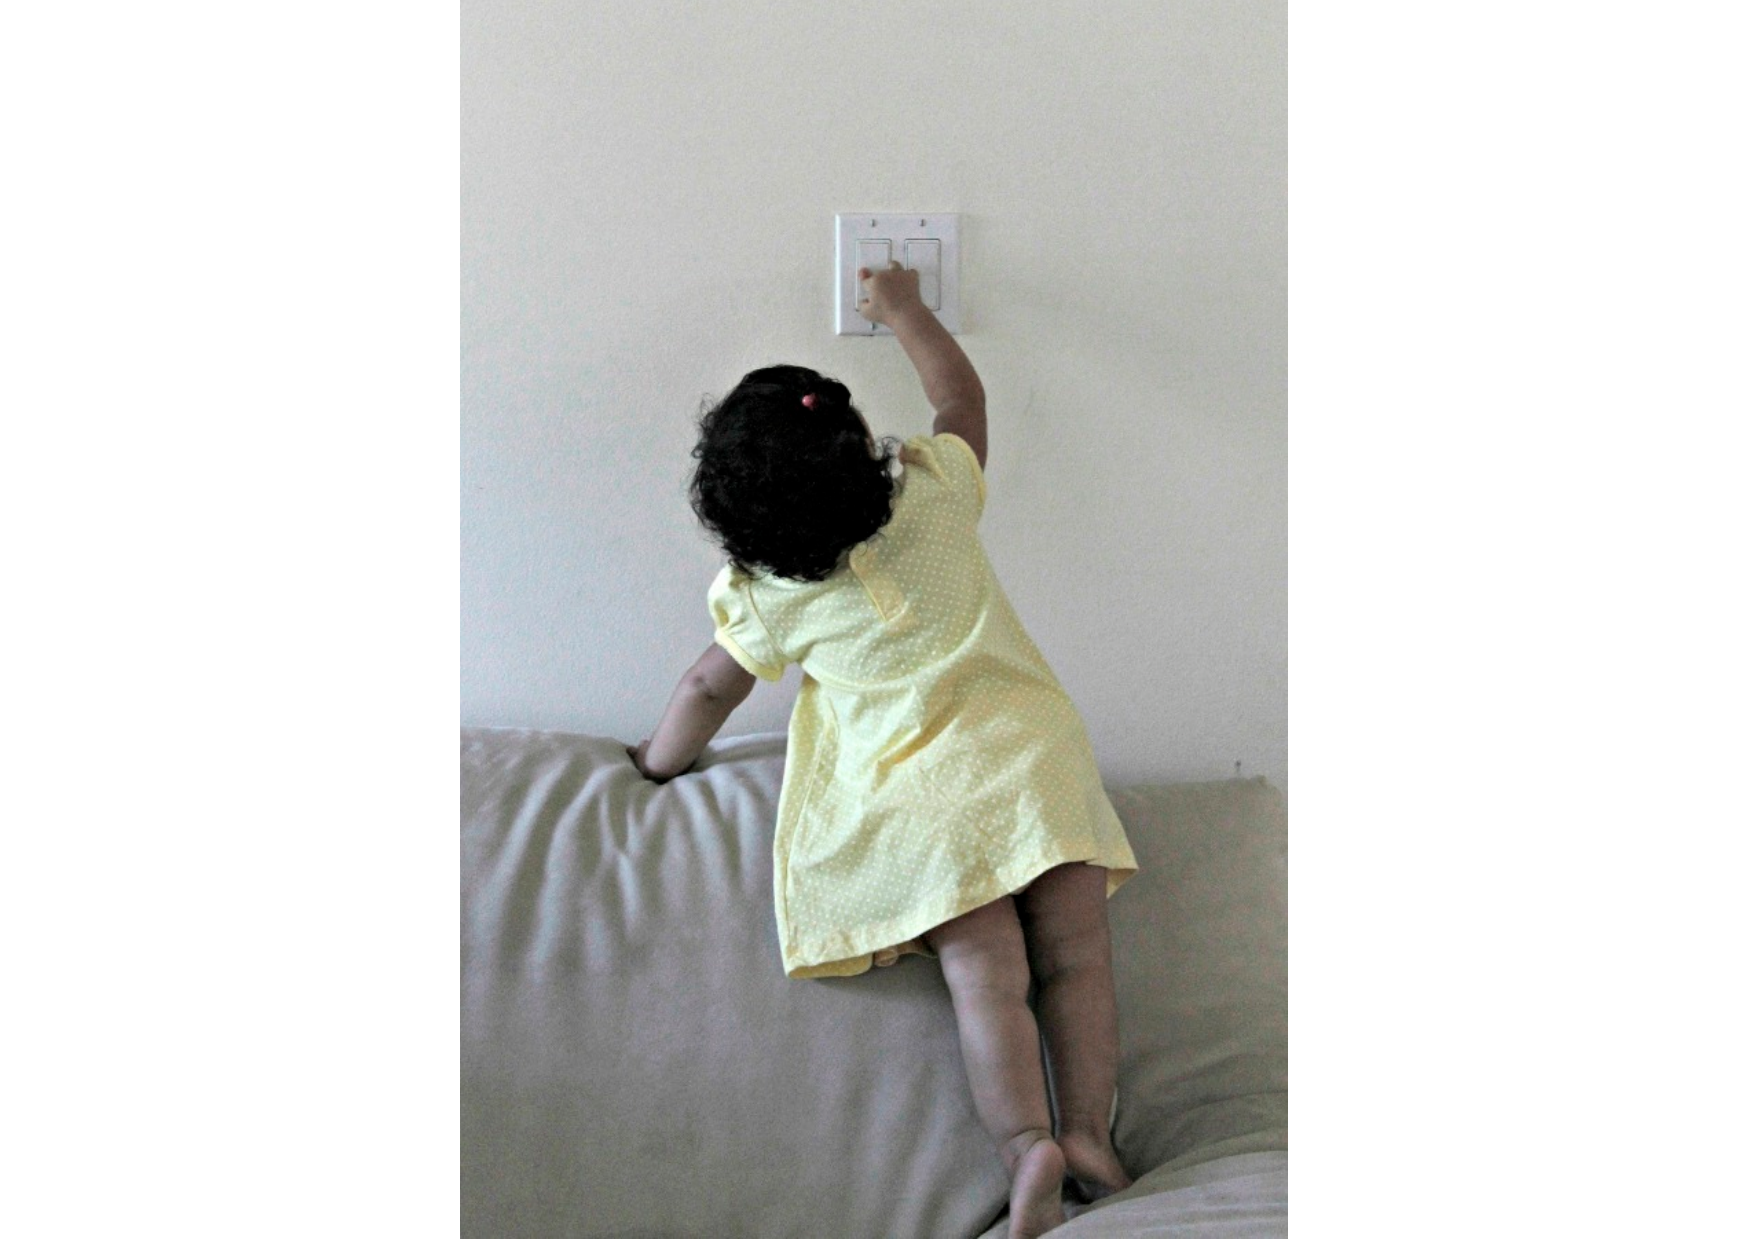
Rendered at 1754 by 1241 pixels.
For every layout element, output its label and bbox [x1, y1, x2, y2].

picture [460, 0, 1288, 1239]
